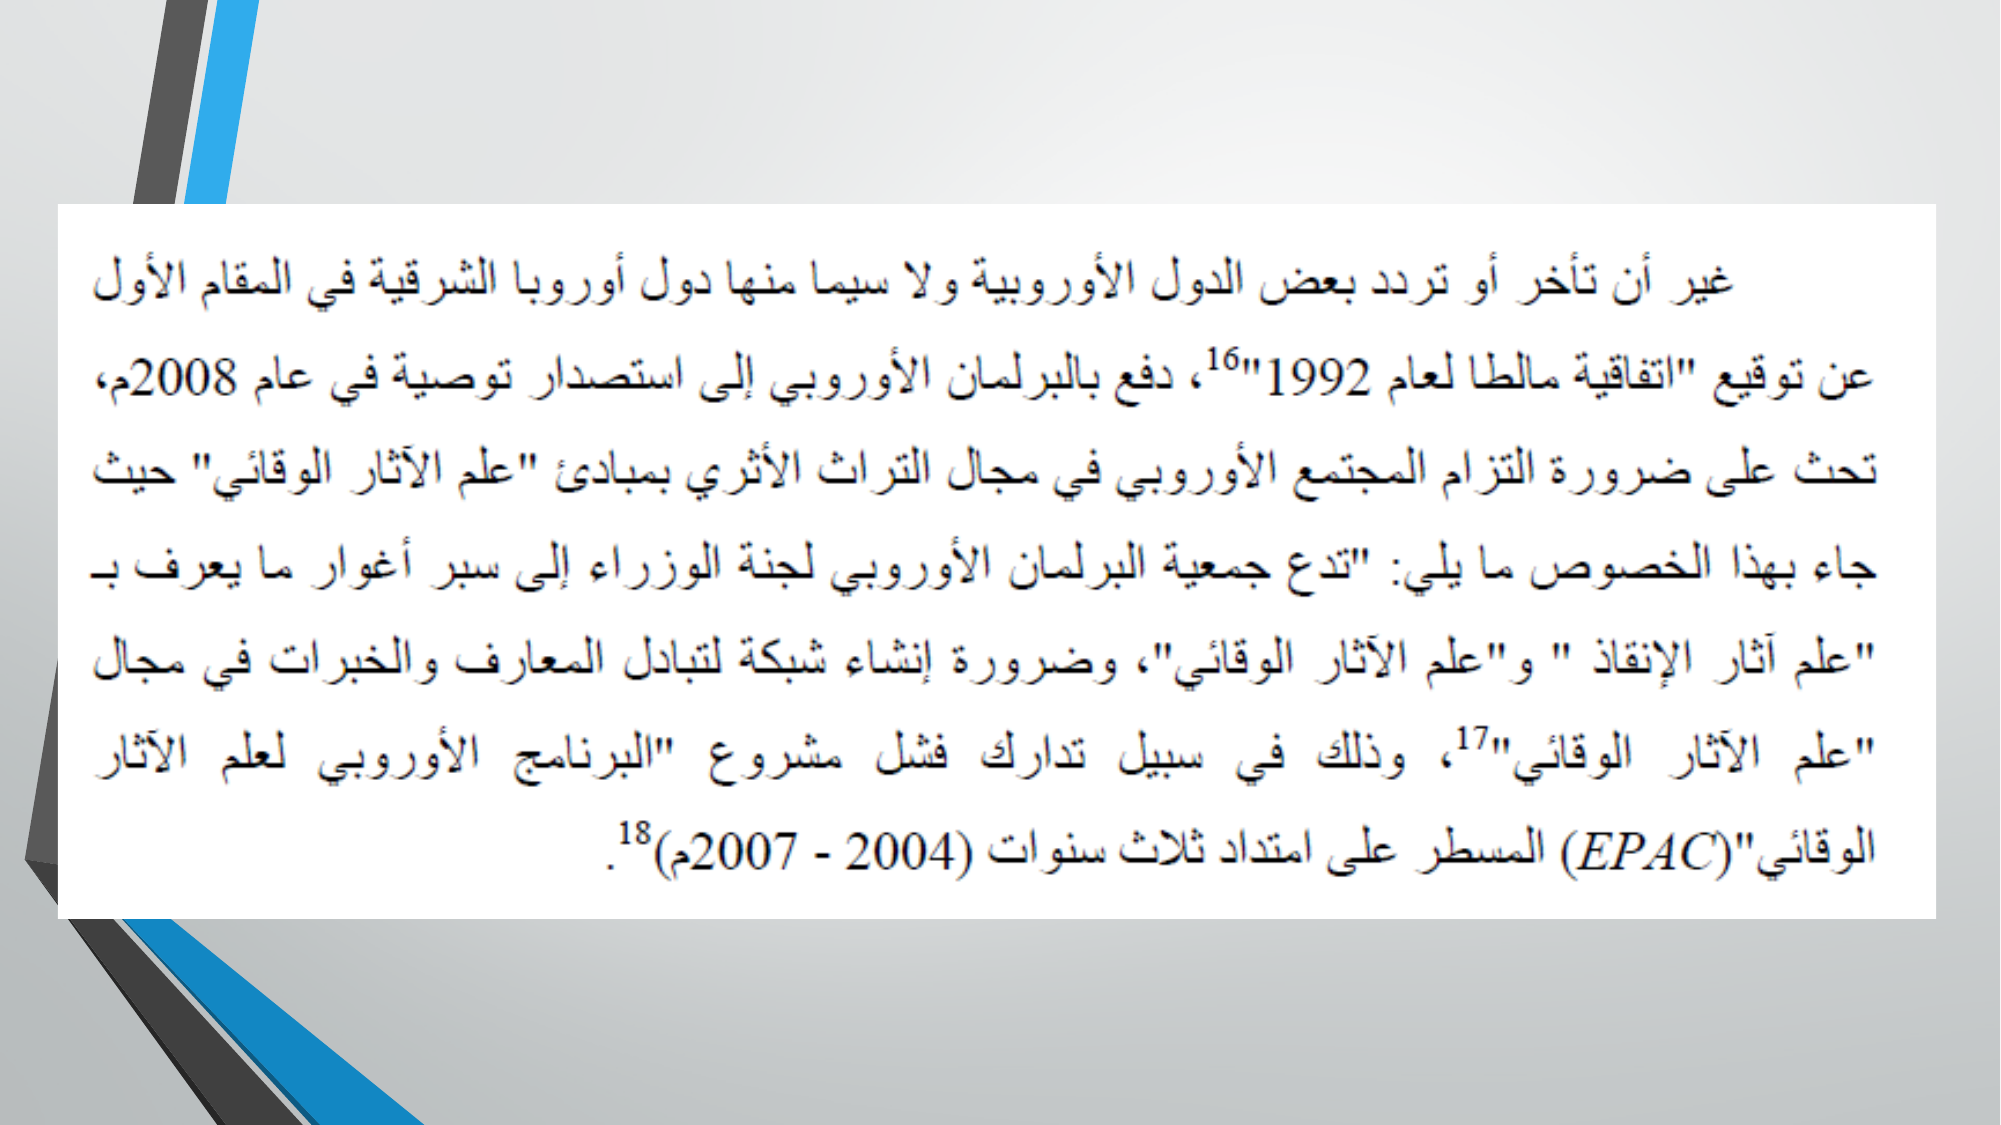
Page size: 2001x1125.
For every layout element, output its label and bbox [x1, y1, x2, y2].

picture [57, 204, 1937, 919]
